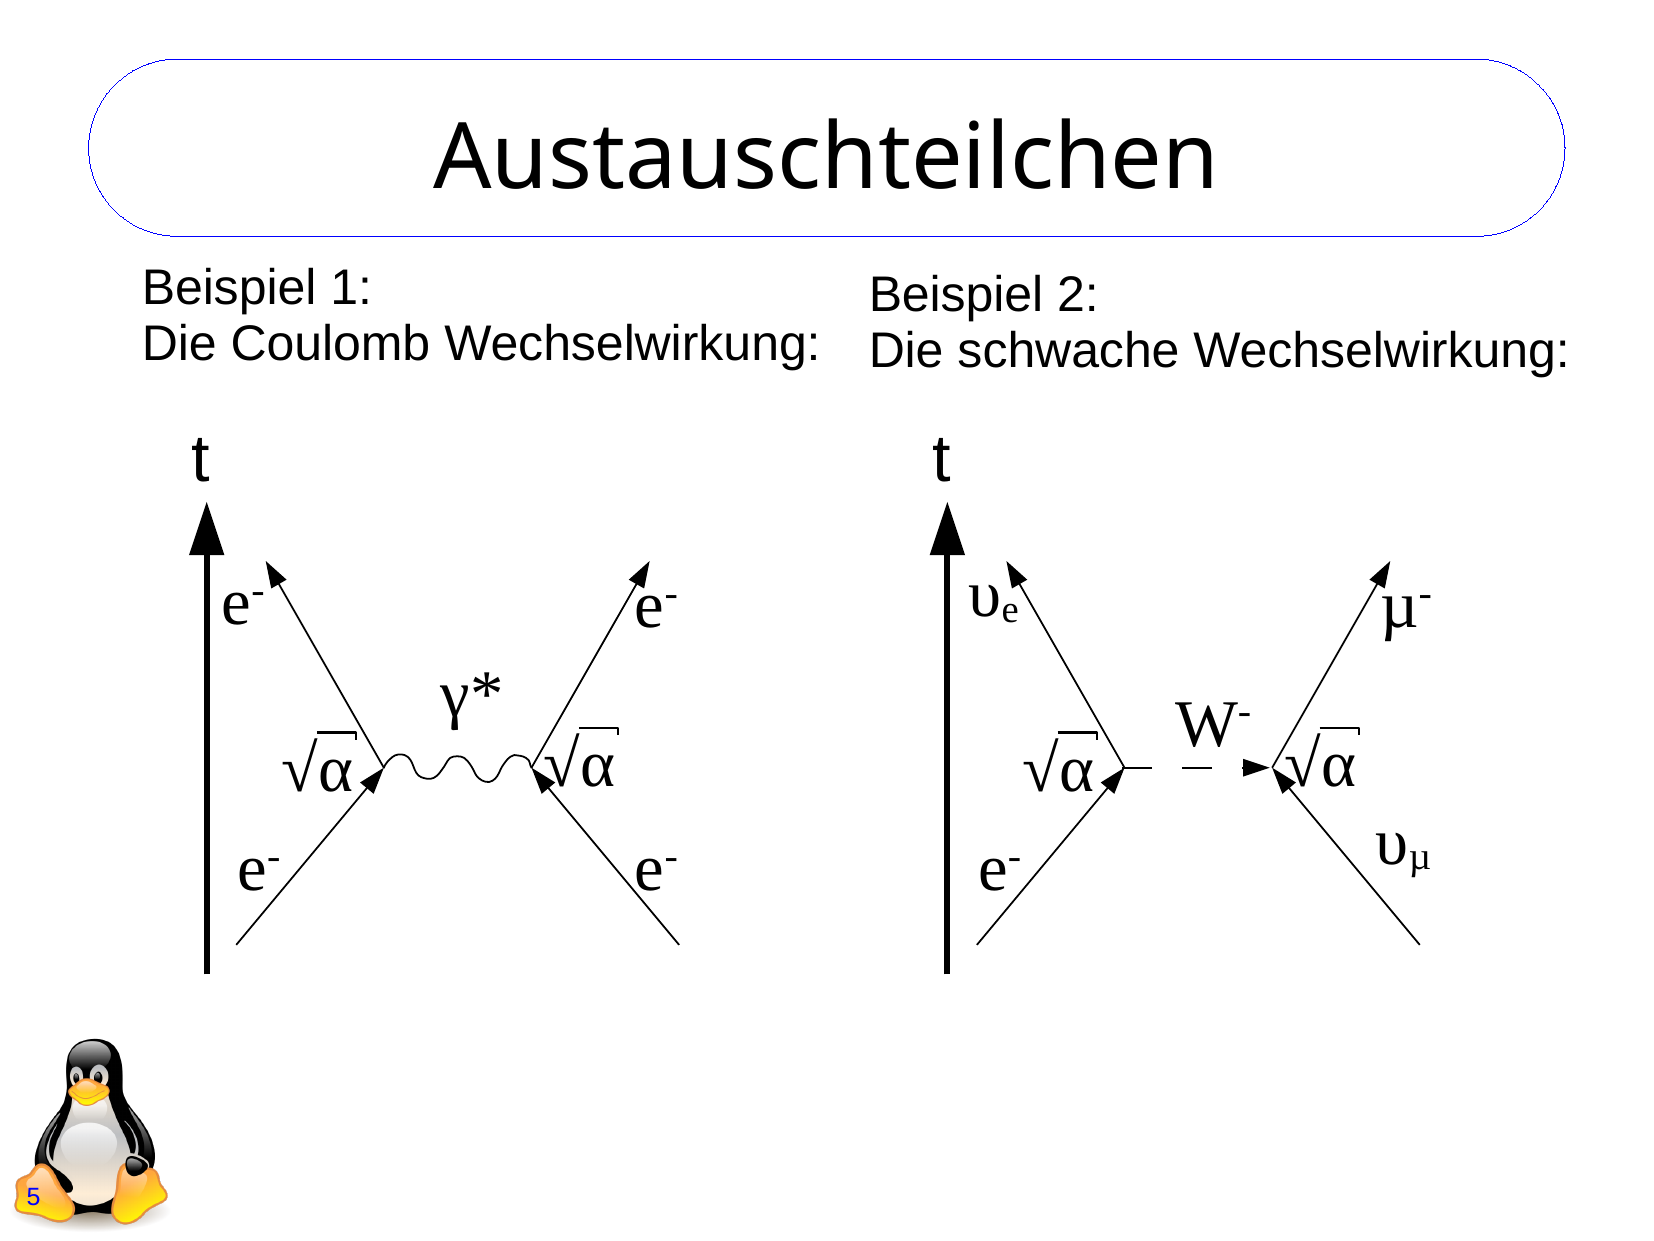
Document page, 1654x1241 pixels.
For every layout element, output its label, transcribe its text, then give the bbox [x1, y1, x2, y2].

text_box √α [1269, 719, 1372, 825]
text_box t [177, 413, 226, 503]
text_box Beispiel 2: Die schwache Wechselwirkung: [854, 259, 1585, 386]
picture [2, 1030, 178, 1241]
text_box e- [222, 823, 296, 916]
text_box υe [953, 549, 1034, 680]
title Austauschteilchen [82, 56, 1571, 250]
text_box e- [620, 823, 693, 916]
text_box √α [1007, 724, 1110, 830]
text_box t [917, 413, 966, 503]
text_box υµ [1360, 797, 1446, 909]
text_box e- [620, 561, 693, 653]
text_box e- [206, 557, 280, 650]
text_box e- [963, 823, 1036, 916]
text_box √α [529, 719, 631, 825]
text_box Beispiel 1: Die Coulomb Wechselwirkung: [127, 251, 836, 379]
text_box µ- [1365, 561, 1447, 653]
text_box √α [267, 724, 369, 830]
text_box γ* [426, 649, 519, 739]
text_box W- [1160, 679, 1267, 771]
